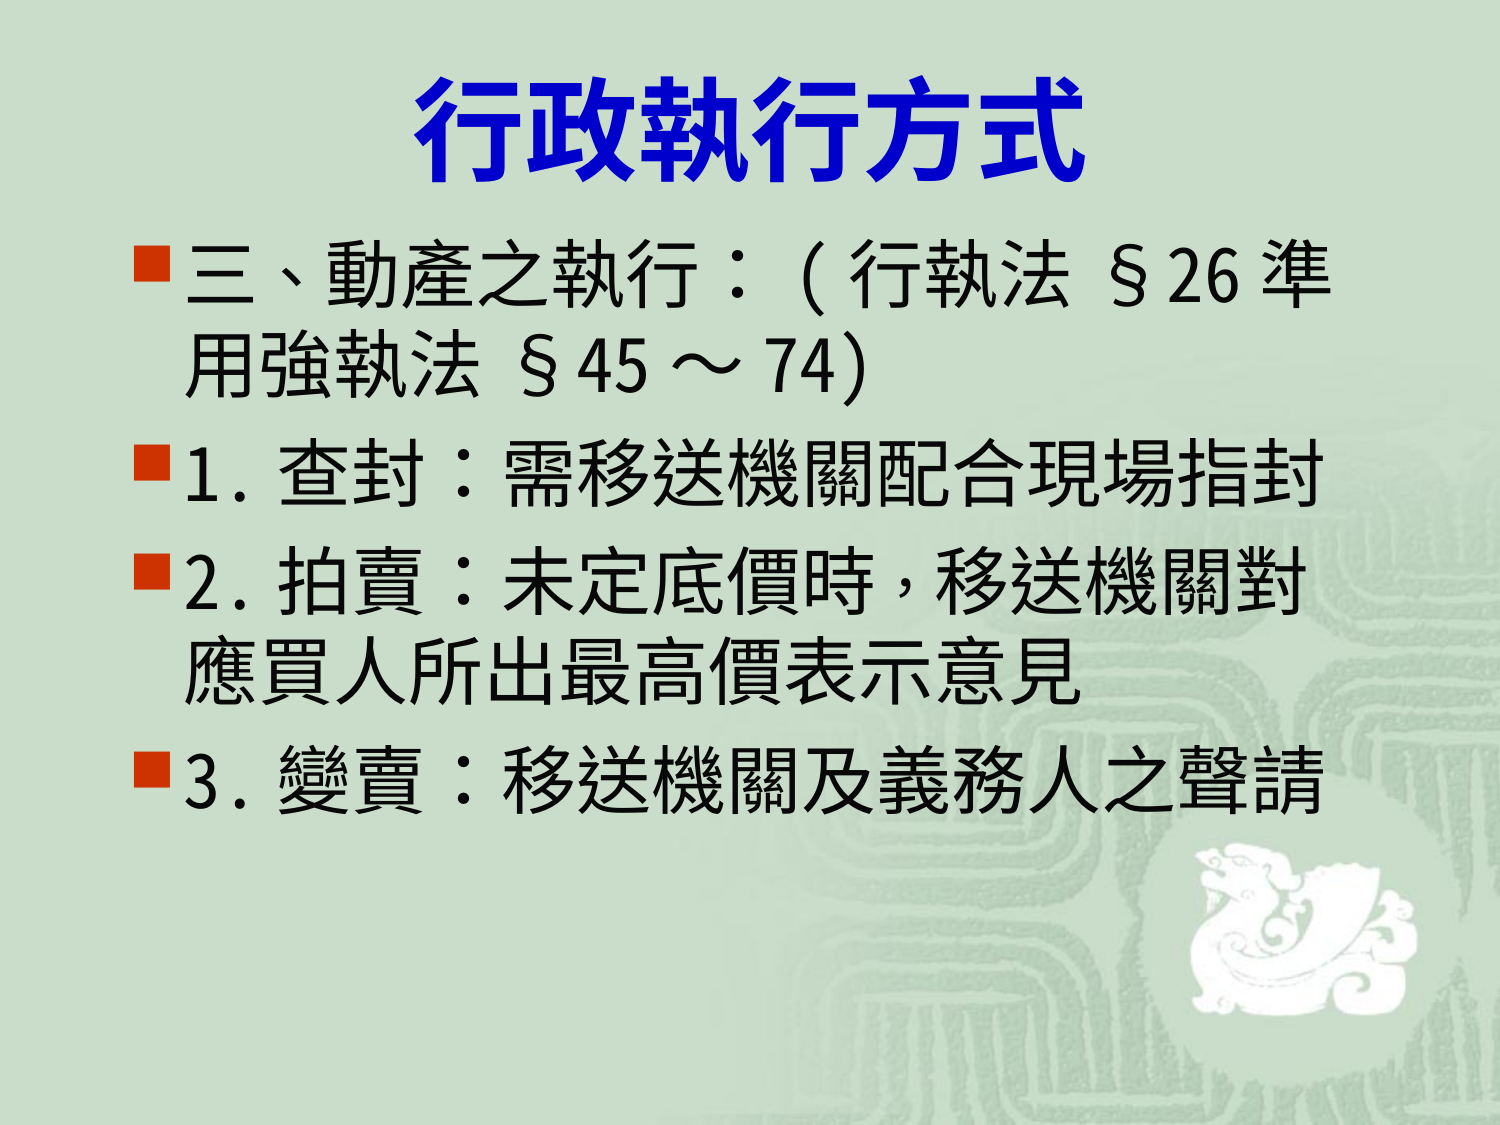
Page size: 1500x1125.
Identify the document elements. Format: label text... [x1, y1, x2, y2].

picture [0, 0, 1500, 1125]
title 行政執行方式 [112, 52, 1388, 203]
list 三、動產之執行：(行執法§26準用強執法§45～74) 1.查封：需移送機關配合現場指封 2.拍賣：未定底價時，移送機關對應買人所出最高價表示意見 3.變賣：移送機關及義務人之聲請 [112, 219, 1388, 1000]
